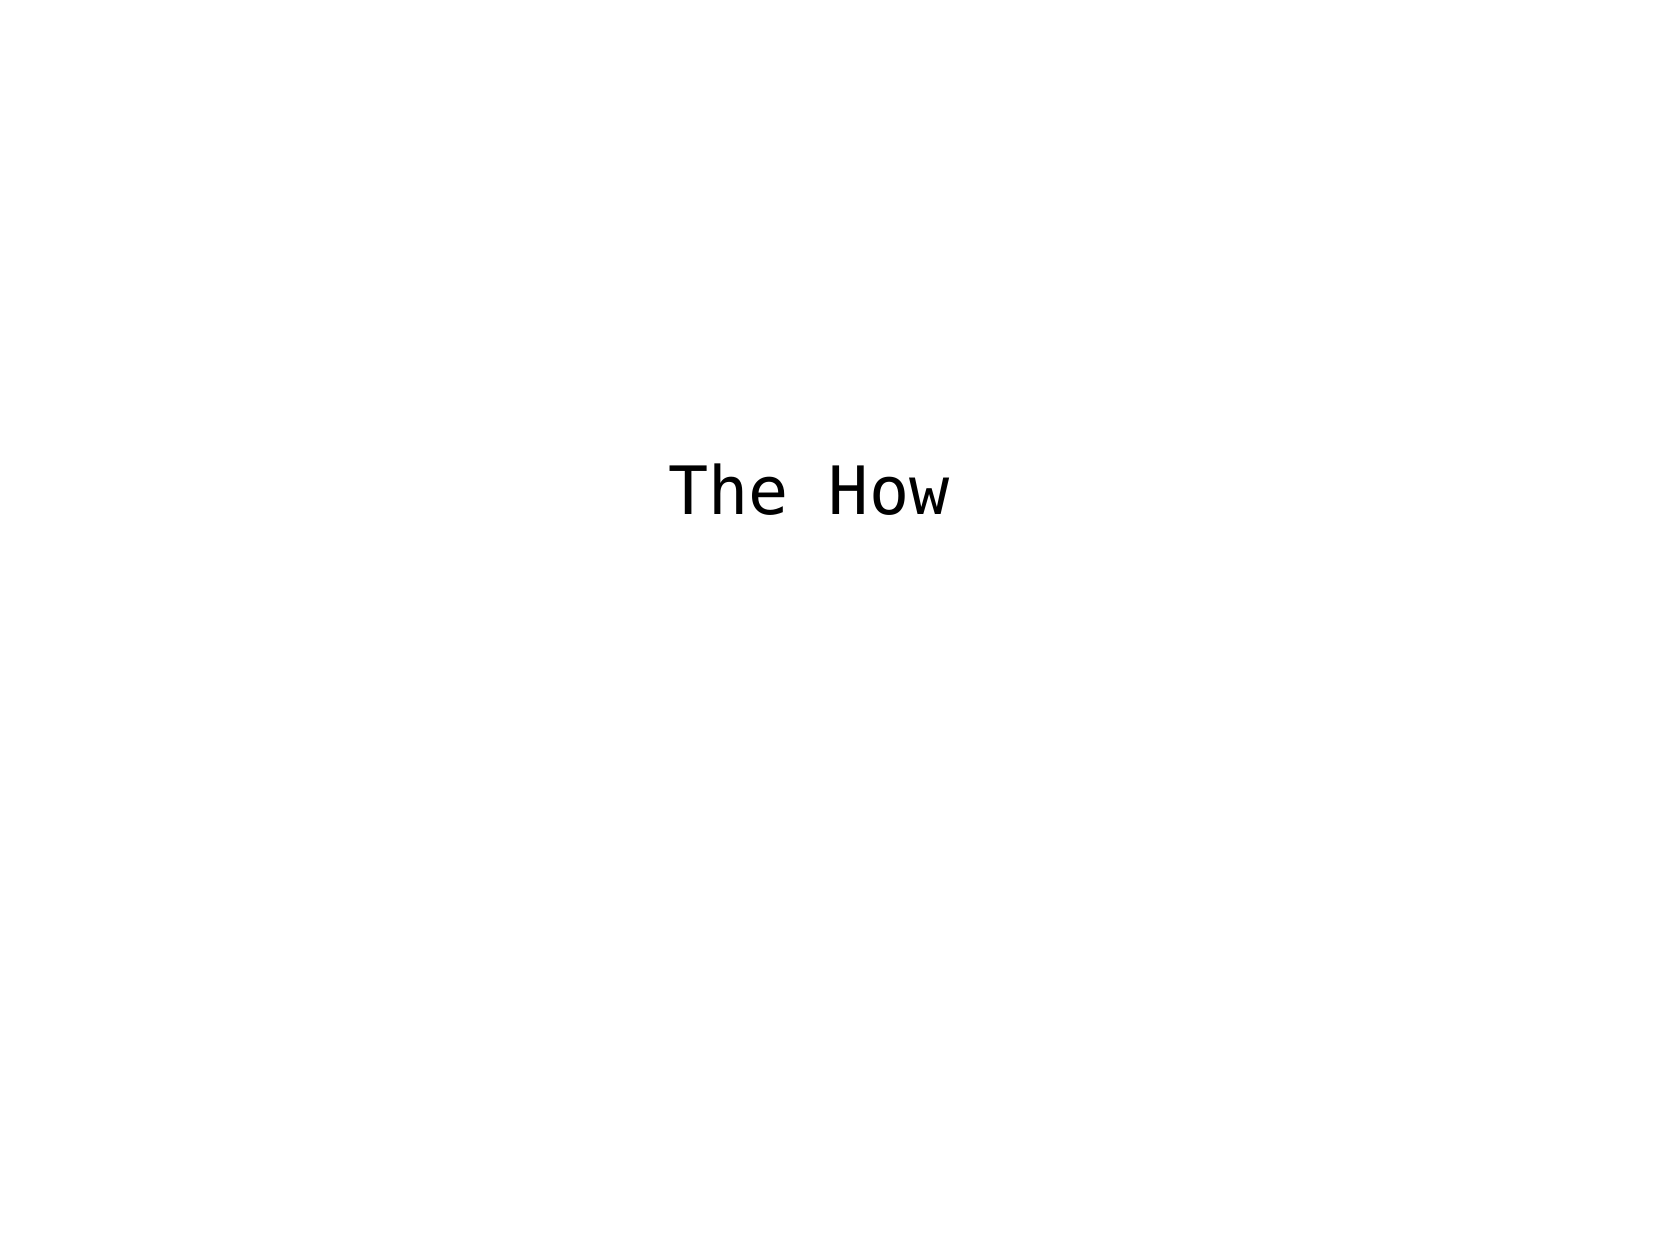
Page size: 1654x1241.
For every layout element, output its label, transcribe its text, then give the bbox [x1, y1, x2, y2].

text_box The How [206, 295, 1388, 723]
